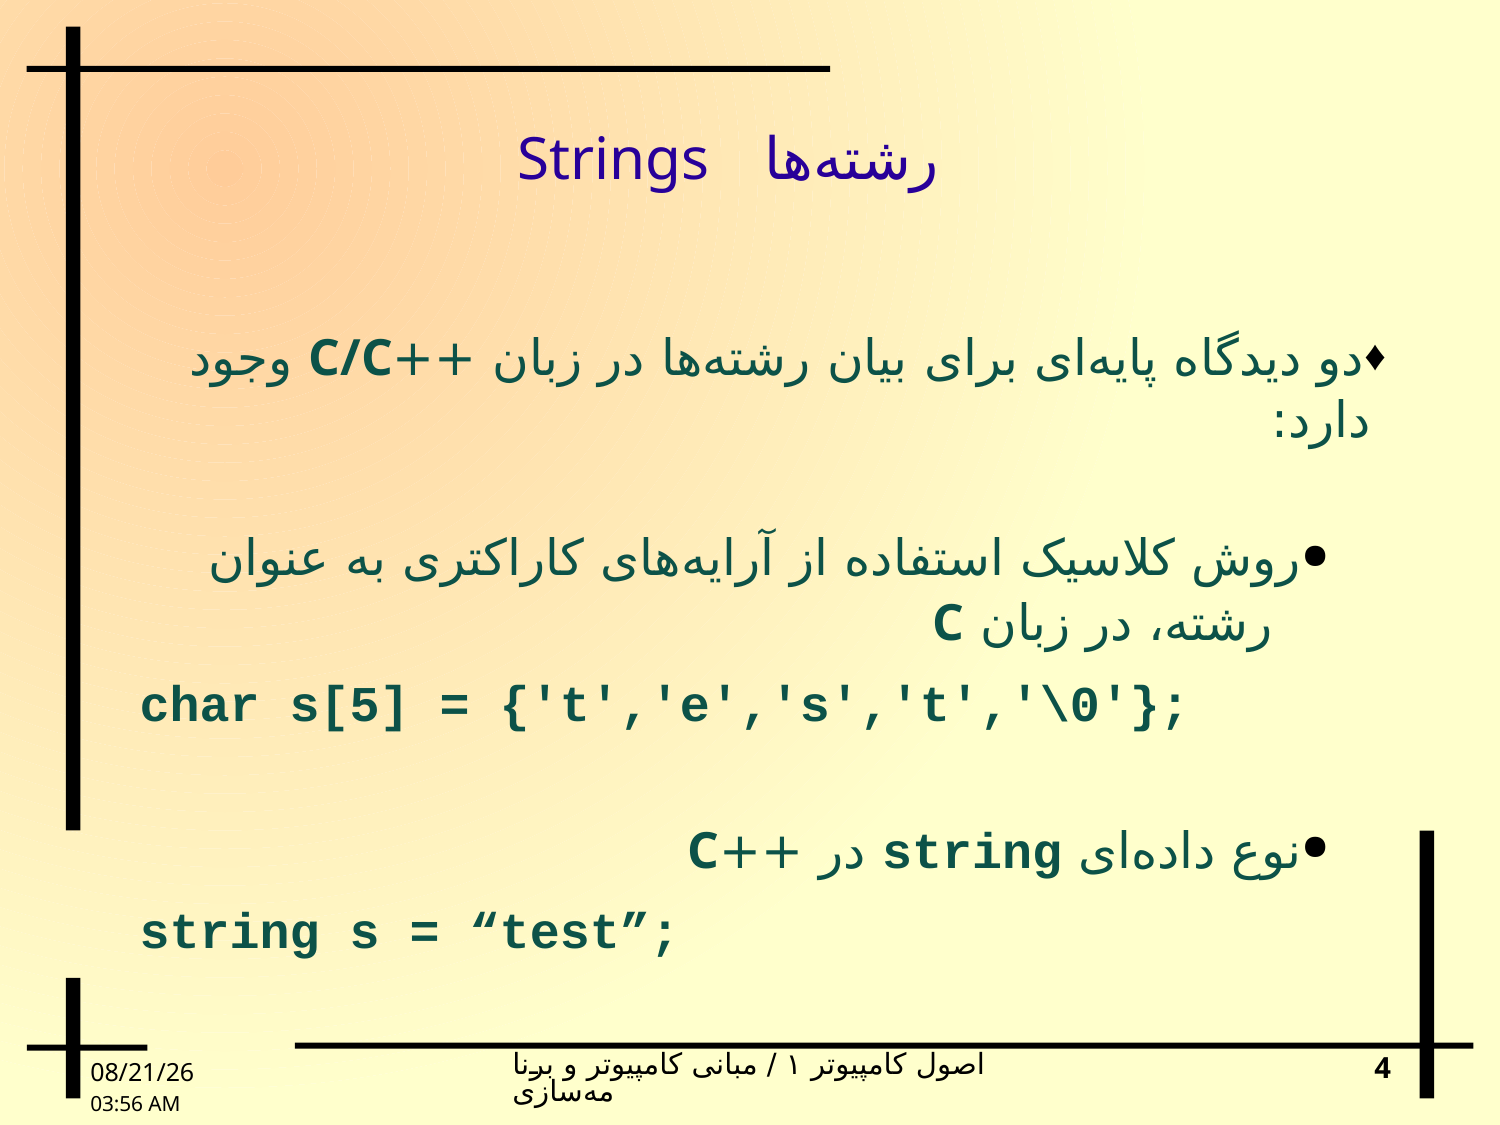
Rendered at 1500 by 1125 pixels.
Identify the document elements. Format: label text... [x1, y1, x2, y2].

list دو دیدگاه پایه‌ای برای بیان رشته‌ها در زبان ++C/C وجود دارد: روش کلاسیک استفاده از آرایه‌های کاراکتری به عنوان رشته‌، در زبان C char s[5] = {'t','e','s','t','\0'}; نوع داده‌ای string در ++C string s = “test”; [86, 322, 1439, 897]
title رشته‌ها Strings [113, 96, 1344, 217]
